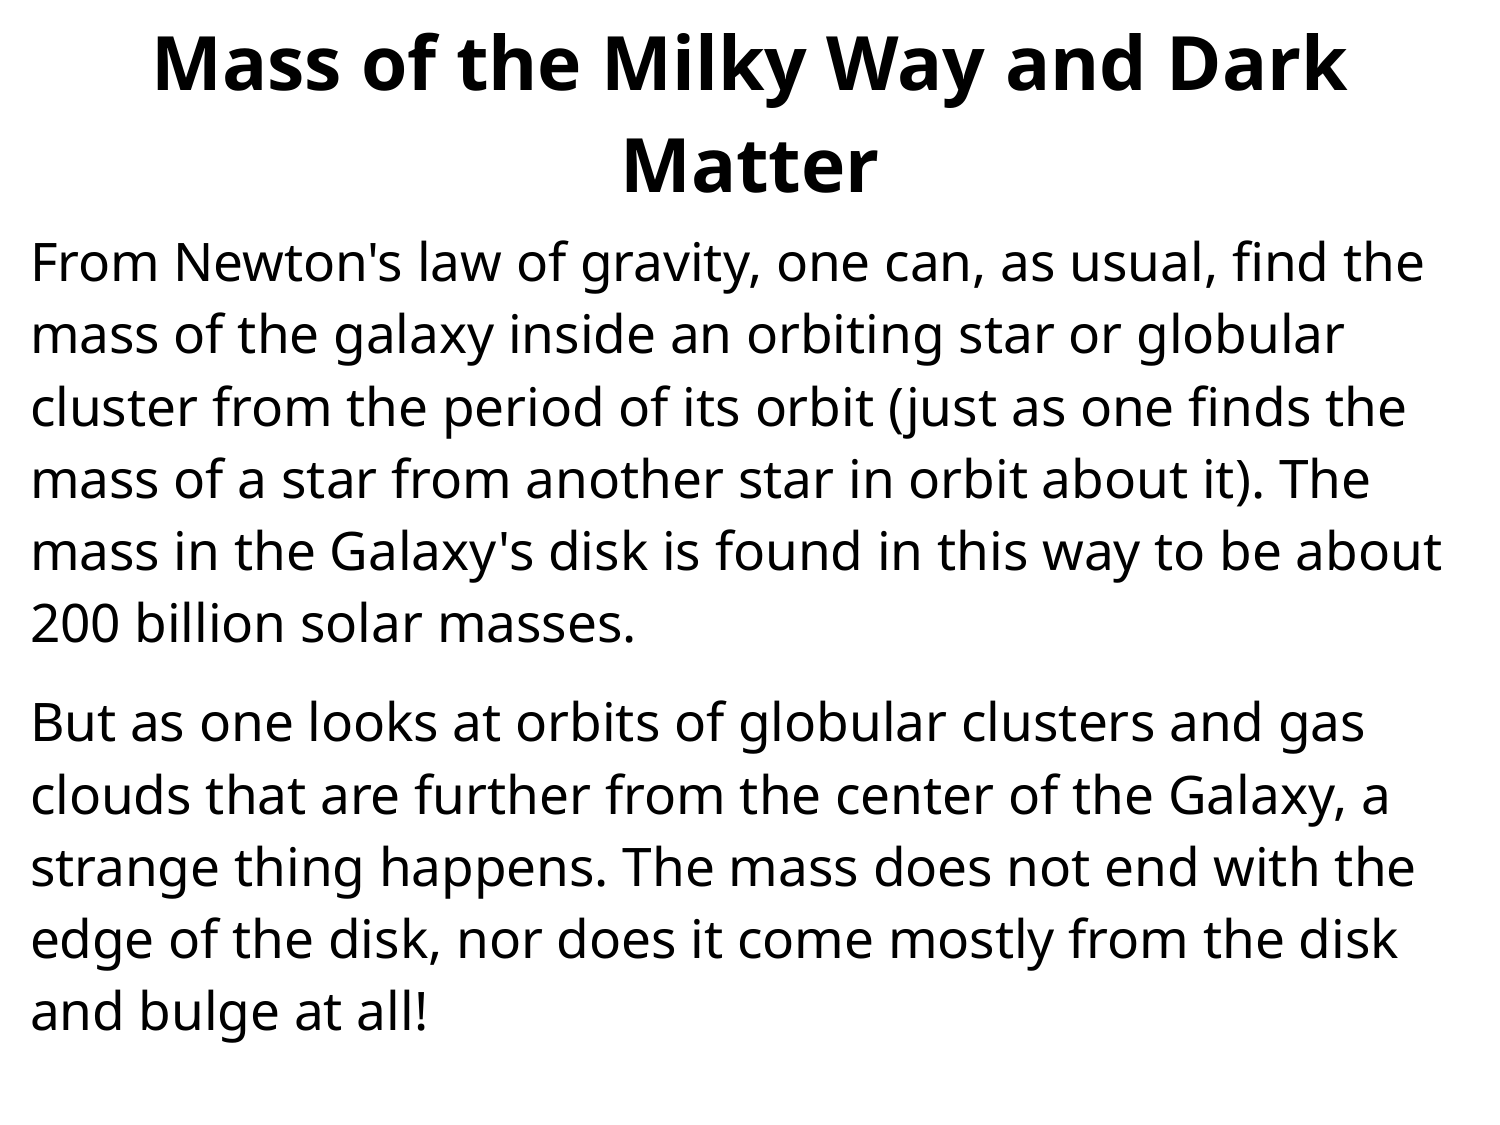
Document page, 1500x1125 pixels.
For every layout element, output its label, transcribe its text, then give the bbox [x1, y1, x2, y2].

list From Newton's law of gravity, one can, as usual, find the mass of the galaxy inside an orbiting star or globular cluster from the period of its orbit (just as one finds the mass of a star from another star in orbit about it). The mass in the Galaxy's disk is found in this way to be about 200 billion solar masses. But as one looks at orbits of globular clusters and gas clouds that are further from the center of the Galaxy, a strange thing happens. The mass does not end with the edge of the disk, nor does it come mostly from the disk and bulge at all! [30, 224, 1471, 1051]
title Mass of the Milky Way and Dark Matter [30, 68, 1471, 157]
